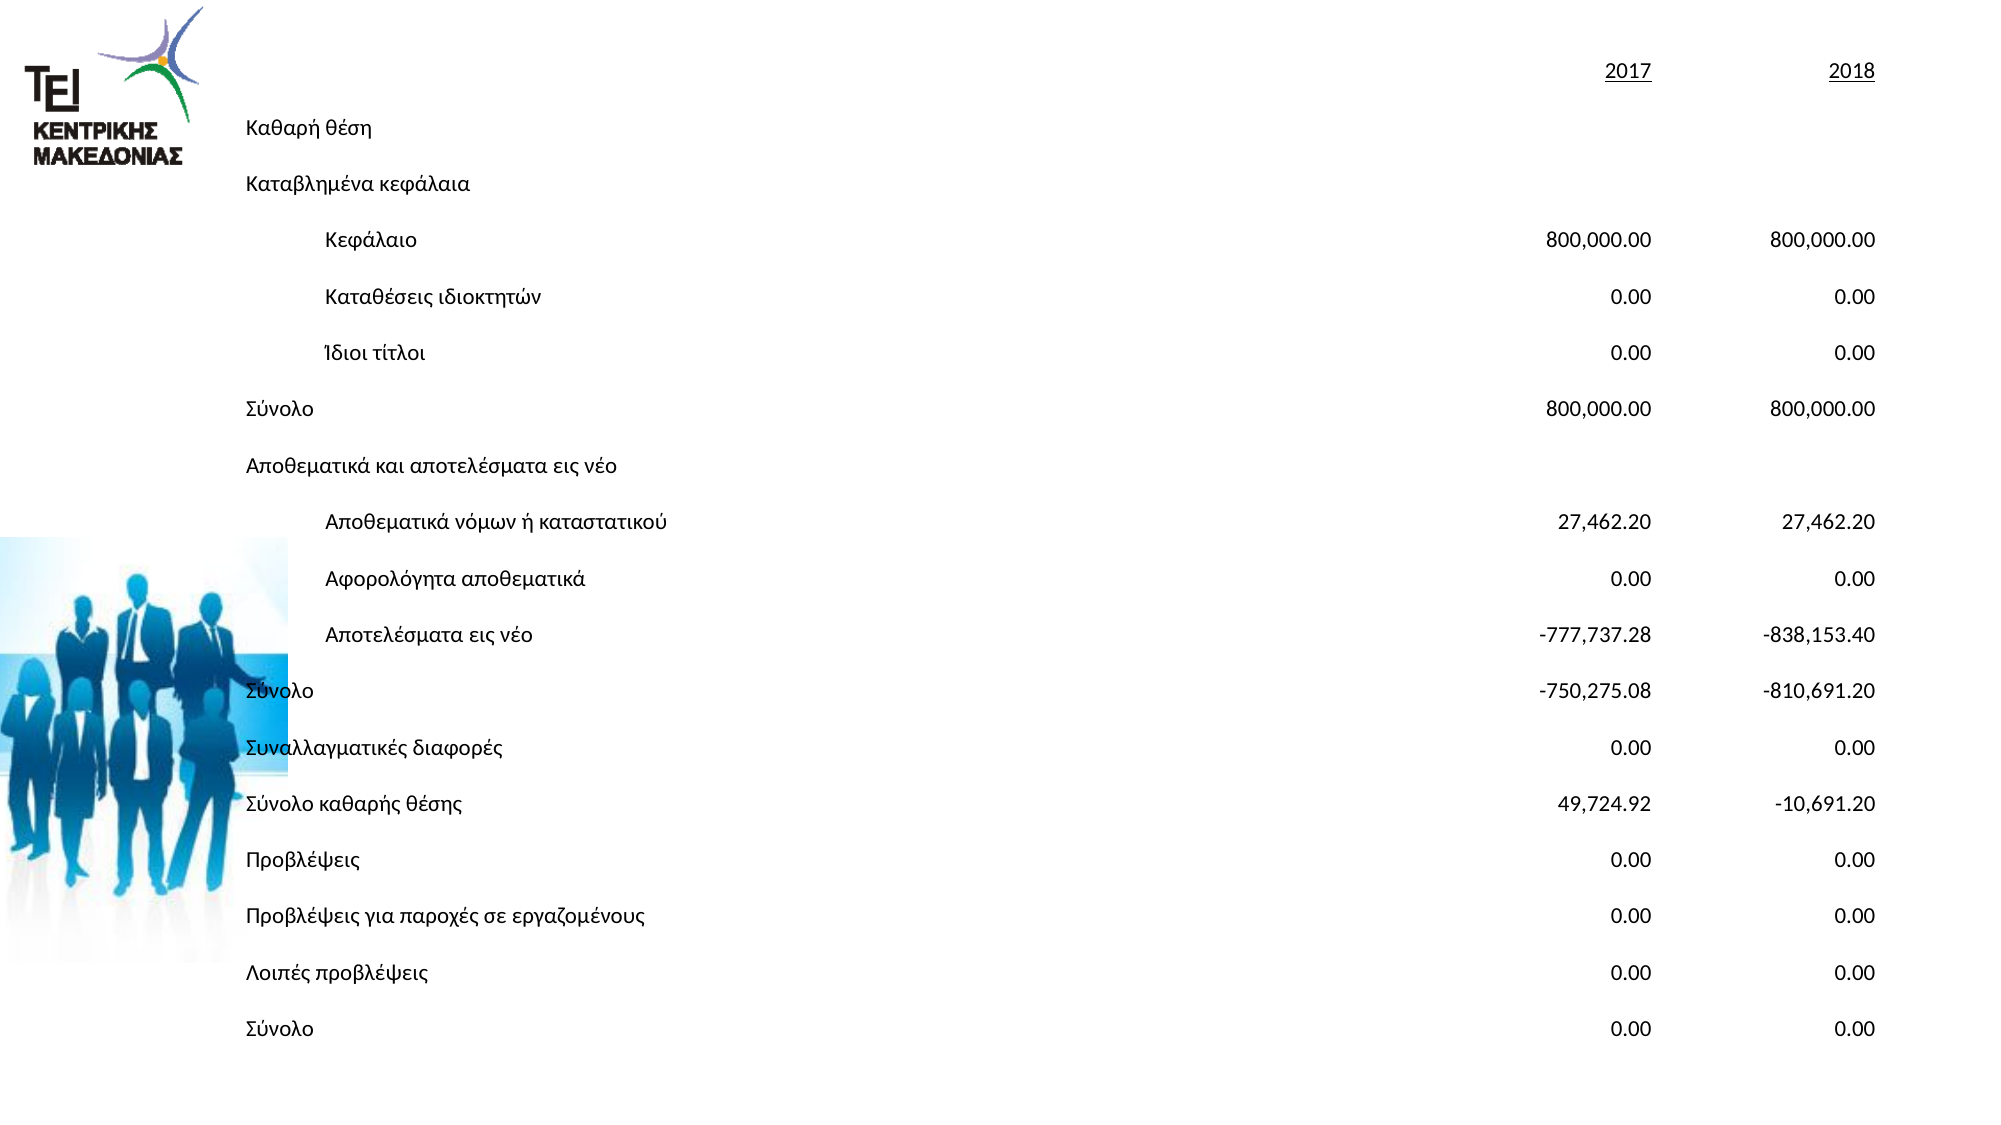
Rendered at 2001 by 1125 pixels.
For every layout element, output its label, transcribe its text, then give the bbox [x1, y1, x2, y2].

table_cell Ίδιοι τίτλοι [323, 310, 975, 366]
table_cell 800,000.00 [1734, 366, 1878, 423]
table_cell [975, 761, 1171, 817]
table_cell Σύνολο [243, 986, 975, 1042]
table_cell Σύνολο [243, 648, 975, 704]
table_cell [1260, 85, 1405, 141]
table_cell Αφορολόγητα αποθεματικά [323, 535, 975, 592]
table_cell [1171, 817, 1260, 873]
table_cell Σύνολο [243, 366, 975, 423]
table_cell [1654, 930, 1734, 986]
table_cell [243, 479, 323, 535]
table_cell Συναλλαγματικές διαφορές [243, 704, 975, 761]
table_cell [1405, 141, 1654, 197]
picture [0, 537, 243, 963]
table_cell [1260, 535, 1405, 592]
table_cell 49,724.92 [1405, 761, 1654, 817]
table_cell [1260, 254, 1405, 310]
table_cell [1171, 873, 1260, 930]
table_header 2017 [1405, 28, 1654, 85]
table_header [243, 28, 323, 85]
table_cell [243, 310, 323, 366]
table_cell [243, 592, 323, 648]
table_cell 0.00 [1405, 535, 1654, 592]
table_cell [1654, 479, 1734, 535]
table_cell [1171, 197, 1260, 254]
table_cell Αποθεματικά νόμων ή καταστατικού [323, 479, 1171, 535]
table_cell [975, 592, 1171, 648]
table_cell [1260, 592, 1405, 648]
table_cell [1260, 197, 1405, 254]
table_cell [975, 366, 1171, 423]
table_cell 0.00 [1734, 704, 1878, 761]
table_cell [1405, 423, 1654, 479]
table_cell [975, 535, 1171, 592]
table_cell [1654, 704, 1734, 761]
table_cell [1260, 366, 1405, 423]
table_cell [975, 310, 1171, 366]
table_cell [1260, 423, 1405, 479]
table_cell [1260, 761, 1405, 817]
table_cell [1171, 85, 1260, 141]
table_cell Σύνολο καθαρής θέσης [243, 761, 975, 817]
table_cell [1654, 85, 1734, 141]
table_cell [1734, 85, 1878, 141]
table_cell [1654, 873, 1734, 930]
table_cell [1734, 141, 1878, 197]
table_cell Προβλέψεις [243, 817, 975, 873]
table_cell 0.00 [1405, 817, 1654, 873]
table_cell 0.00 [1734, 535, 1878, 592]
table_cell [1654, 592, 1734, 648]
table_cell 800,000.00 [1405, 197, 1654, 254]
table_cell [1171, 254, 1260, 310]
table_cell [975, 648, 1171, 704]
table_cell Λοιπές προβλέψεις [243, 930, 975, 986]
table_header [975, 28, 1171, 85]
table_cell [975, 85, 1171, 141]
table_cell [1260, 479, 1405, 535]
table_cell [975, 254, 1171, 310]
table_cell [1171, 535, 1260, 592]
table_cell [1654, 366, 1734, 423]
table_cell [1654, 761, 1734, 817]
table_cell [1654, 648, 1734, 704]
table_cell [1171, 648, 1260, 704]
picture [0, 0, 135, 169]
table_header 2018 [1734, 28, 1878, 85]
table_cell [975, 141, 1171, 197]
table_cell [1260, 817, 1405, 873]
table_cell [243, 535, 323, 592]
table_cell 800,000.00 [1405, 366, 1654, 423]
table_header [1171, 28, 1260, 85]
table_cell [1171, 141, 1260, 197]
table_cell [1260, 704, 1405, 761]
table_cell 0.00 [1405, 254, 1654, 310]
table_cell -838,153.40 [1734, 592, 1878, 648]
table_cell [975, 930, 1171, 986]
table_cell [1171, 986, 1260, 1042]
table_cell [1171, 310, 1260, 366]
table_cell Αποθεματικά και αποτελέσματα εις νέο [243, 423, 1171, 479]
table_cell [1654, 141, 1734, 197]
table_cell 0.00 [1734, 254, 1878, 310]
table_cell 0.00 [1405, 310, 1654, 366]
table_cell [1171, 704, 1260, 761]
table_header [1654, 28, 1734, 85]
table_cell 0.00 [1734, 986, 1878, 1042]
table_cell 0.00 [1734, 817, 1878, 873]
table_cell Προβλέψεις για παροχές σε εργαζομένους [243, 873, 1171, 930]
table_cell [1405, 85, 1654, 141]
table_cell -10,691.20 [1734, 761, 1878, 817]
table_cell [975, 197, 1171, 254]
table_cell [1260, 873, 1405, 930]
table_cell [1171, 366, 1260, 423]
table_cell 0.00 [1405, 873, 1654, 930]
table_cell [1260, 310, 1405, 366]
table_cell -810,691.20 [1734, 648, 1878, 704]
table_cell 0.00 [1405, 930, 1654, 986]
table_cell [1654, 817, 1734, 873]
table_header [1260, 28, 1405, 85]
table_cell 0.00 [1734, 873, 1878, 930]
table_cell Καταθέσεις ιδιοκτητών [323, 254, 975, 310]
table_cell Κεφάλαιο [323, 197, 975, 254]
table_cell [1171, 479, 1260, 535]
table_cell [1654, 535, 1734, 592]
table_cell [1654, 254, 1734, 310]
table_cell [1171, 423, 1260, 479]
table_cell 0.00 [1405, 704, 1654, 761]
table_cell [1654, 197, 1734, 254]
table_cell [975, 986, 1171, 1042]
table_cell [1654, 423, 1734, 479]
table_cell [1654, 310, 1734, 366]
table_cell 27,462.20 [1405, 479, 1654, 535]
table_cell 0.00 [1734, 930, 1878, 986]
table_cell -777,737.28 [1405, 592, 1654, 648]
table_cell [975, 817, 1171, 873]
table_cell [975, 704, 1171, 761]
table_cell [1260, 648, 1405, 704]
table_header [323, 28, 975, 85]
table_cell 800,000.00 [1734, 197, 1878, 254]
table_cell [1260, 930, 1405, 986]
table_cell [1260, 141, 1405, 197]
table_cell [1171, 761, 1260, 817]
table_cell 0.00 [1734, 310, 1878, 366]
table_cell -750,275.08 [1405, 648, 1654, 704]
table_cell [1171, 592, 1260, 648]
table_cell Καταβλημένα κεφάλαια [243, 141, 975, 197]
table_cell [1734, 423, 1878, 479]
table_cell [1260, 986, 1405, 1042]
table_cell 0.00 [1405, 986, 1654, 1042]
table_cell [243, 197, 323, 254]
table_cell 27,462.20 [1734, 479, 1878, 535]
table_cell [243, 254, 323, 310]
table_cell Αποτελέσματα εις νέο [323, 592, 975, 648]
table_cell [1654, 986, 1734, 1042]
table_cell Καθαρή θέση [243, 85, 975, 141]
table_cell [1171, 930, 1260, 986]
